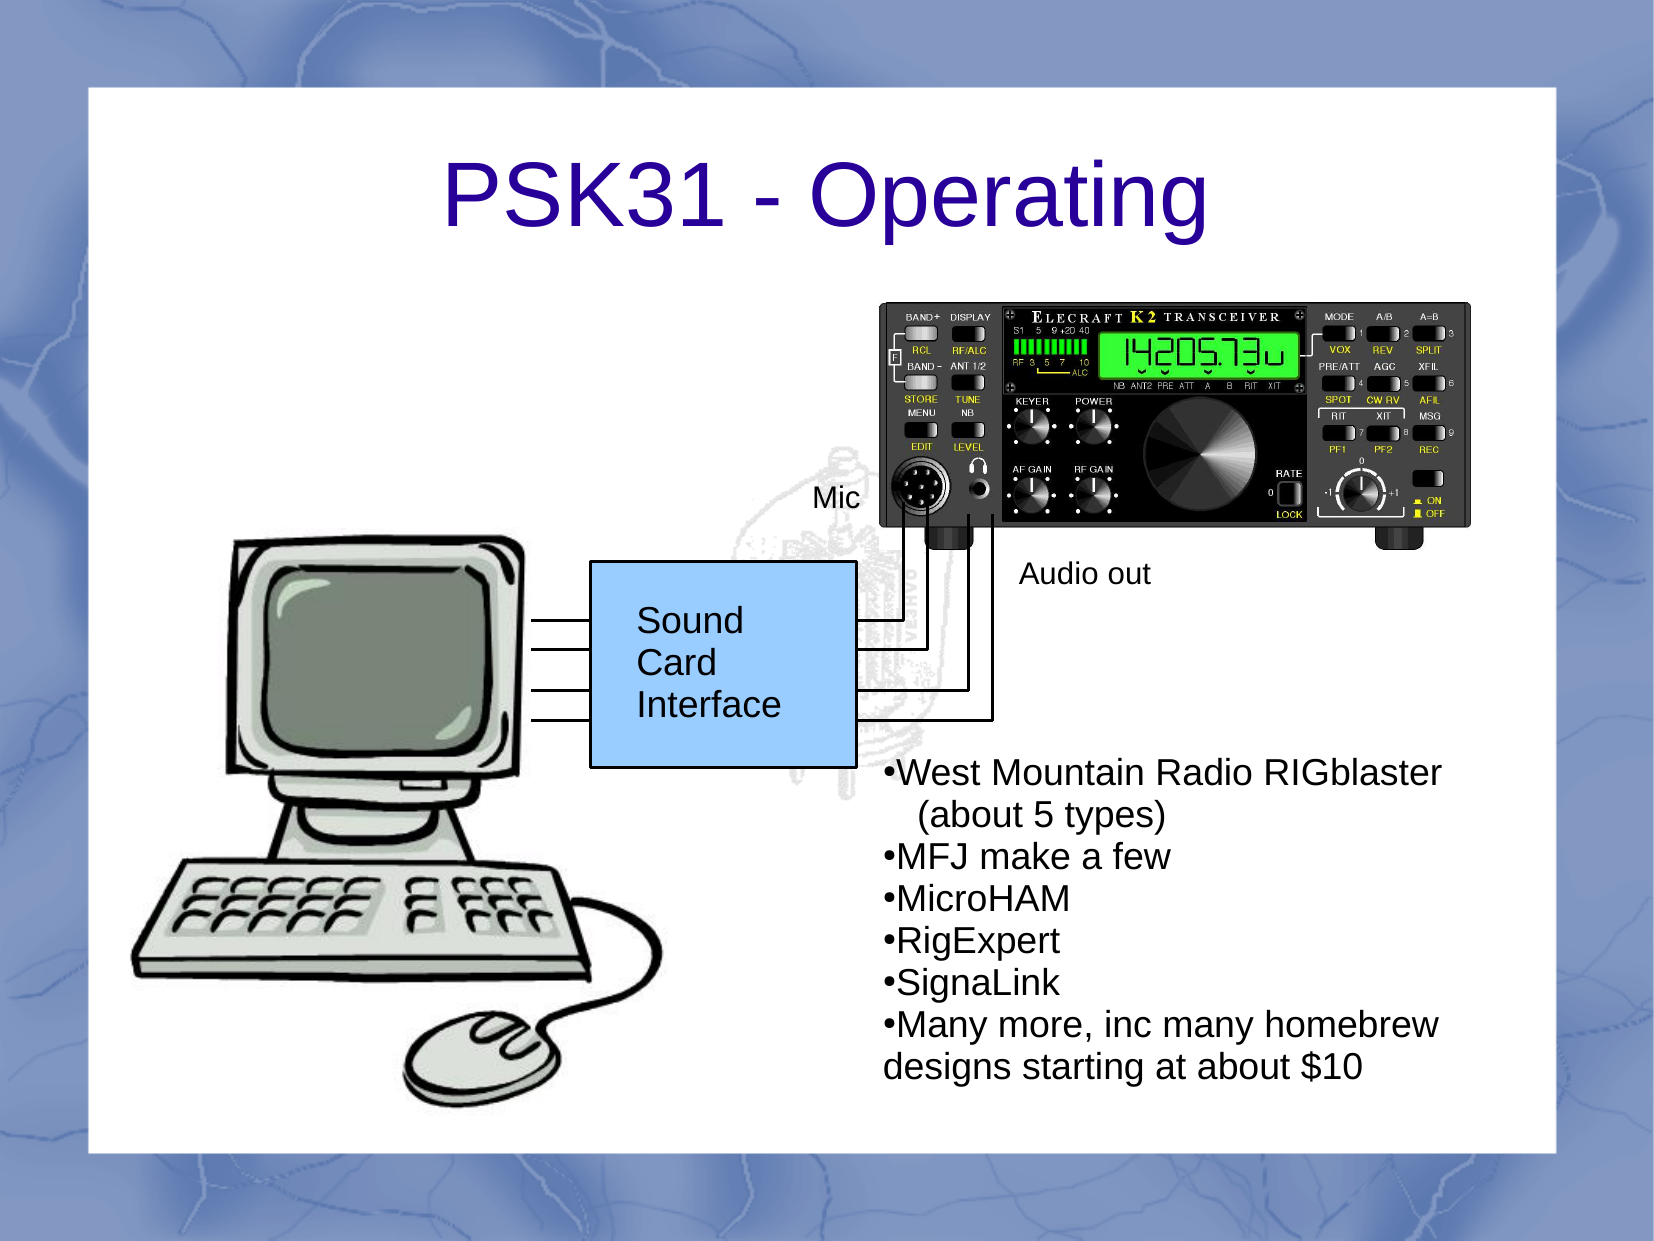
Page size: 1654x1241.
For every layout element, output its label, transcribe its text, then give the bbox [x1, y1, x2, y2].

title PSK31 - Operating [118, 98, 1536, 291]
text_box Audio out [1003, 549, 1300, 599]
text_box West Mountain Radio RIGblaster (about 5 types) MFJ make a few MicroHAM RigExpert SignaLink Many more, inc many homebrew designs starting at about $10 [868, 744, 1489, 1095]
text_box Mic [797, 472, 886, 522]
text_box Sound Card Interface [620, 590, 827, 735]
picture [0, 0, 1654, 1241]
text_box [590, 561, 857, 768]
